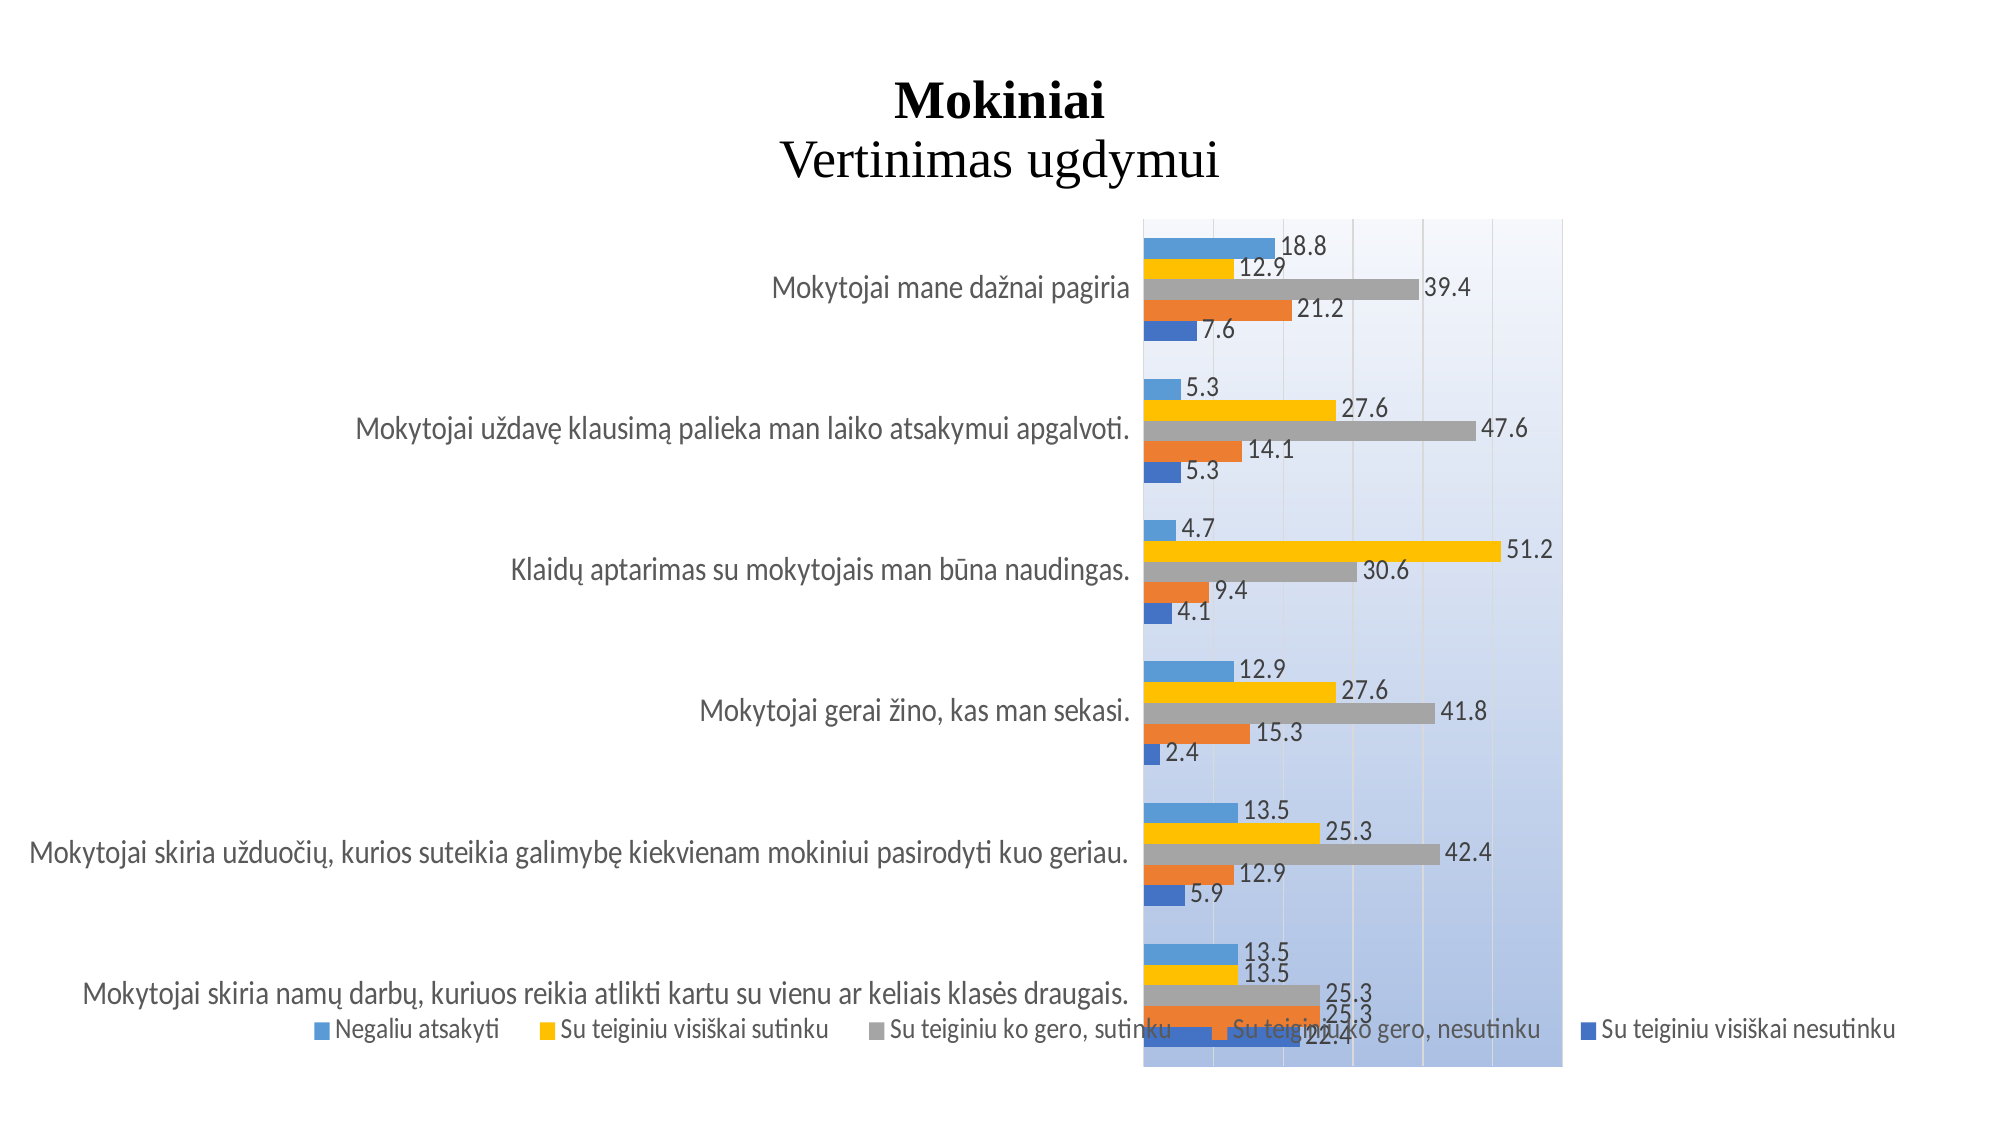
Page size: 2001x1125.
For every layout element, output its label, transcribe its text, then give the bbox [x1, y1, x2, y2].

title Mokiniai Vertinimas ugdymui [137, 59, 1863, 201]
chart [29, 201, 1954, 1084]
